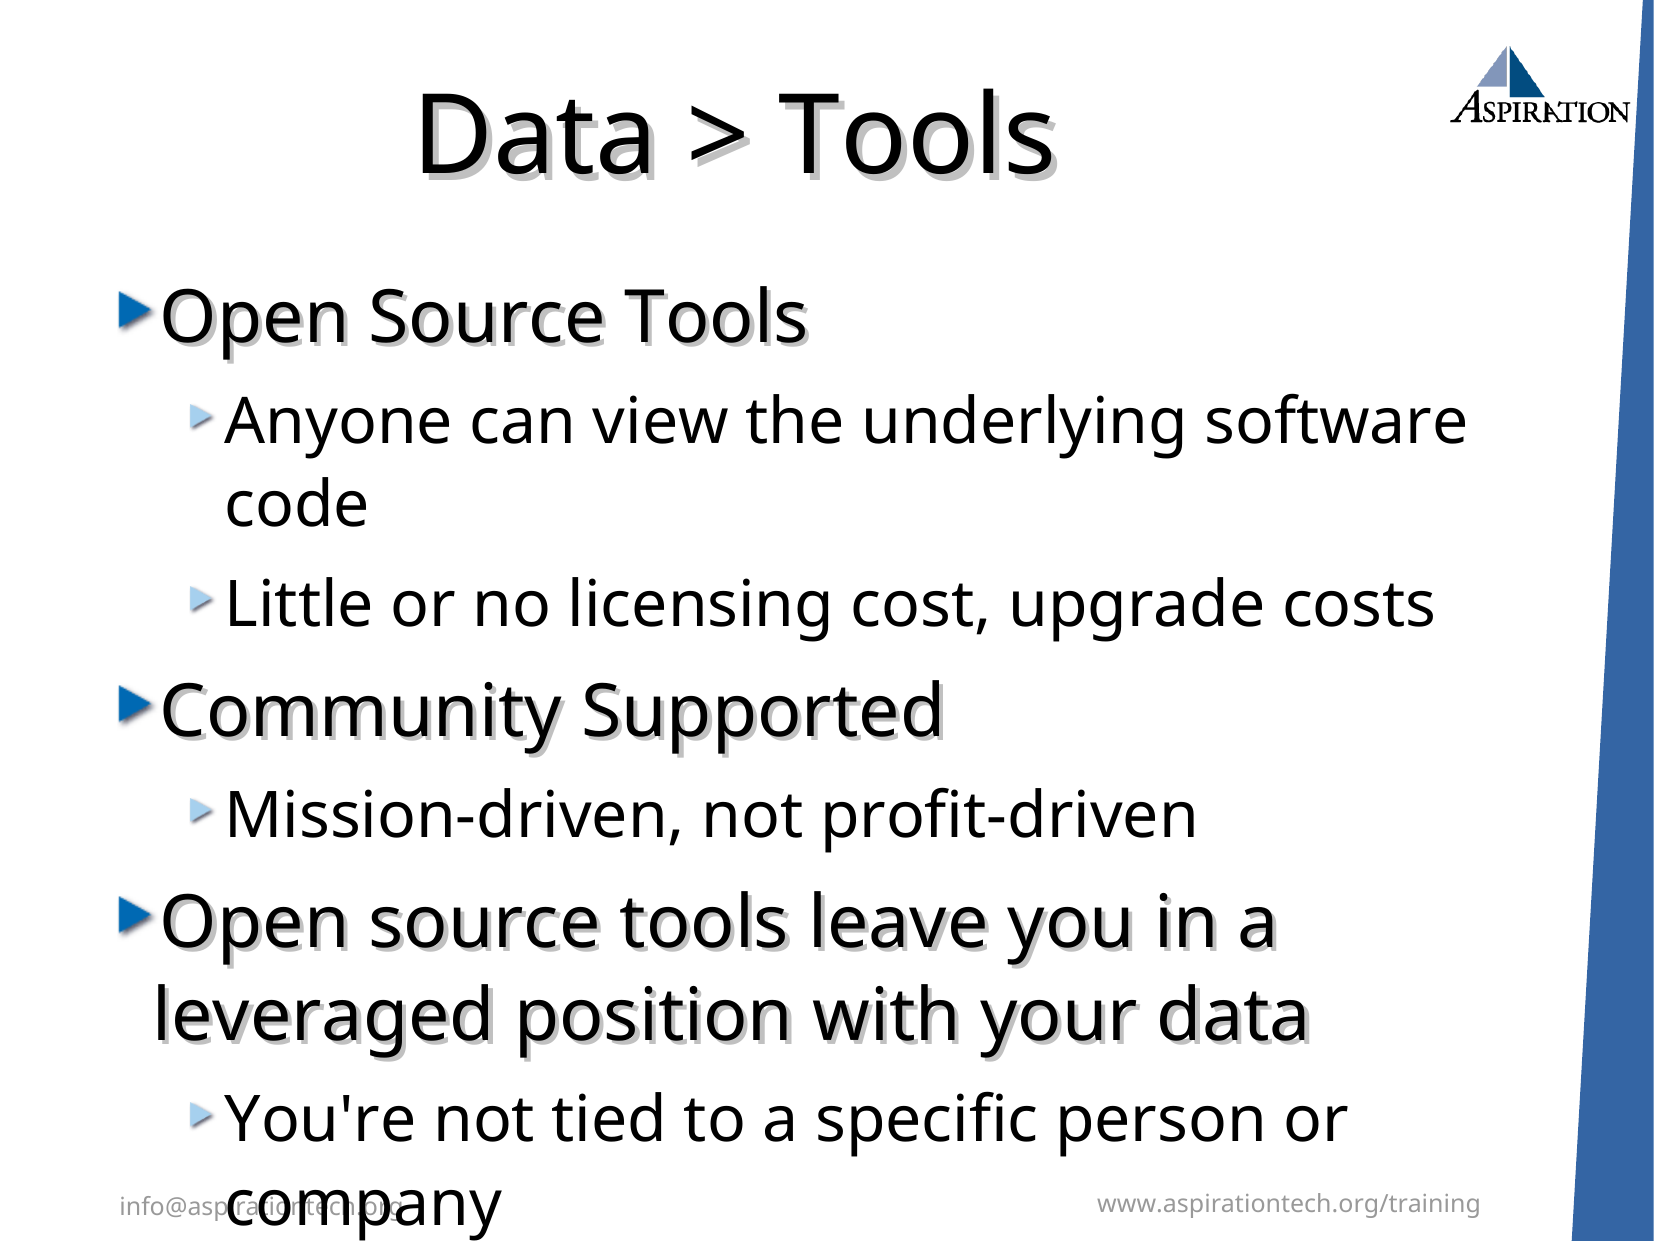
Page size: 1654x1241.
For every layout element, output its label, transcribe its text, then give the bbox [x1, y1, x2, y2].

picture [188, 1099, 218, 1133]
title Data > Tools [54, 21, 1415, 227]
list Open Source Tools Anyone can view the underlying software code Little or no licensing cost, upgrade costs Community Supported Mission-driven, not profit-driven Open source tools leave you in a leveraged position with your data You're not tied to a specific person or company [54, 263, 1595, 1071]
picture [1450, 46, 1631, 132]
